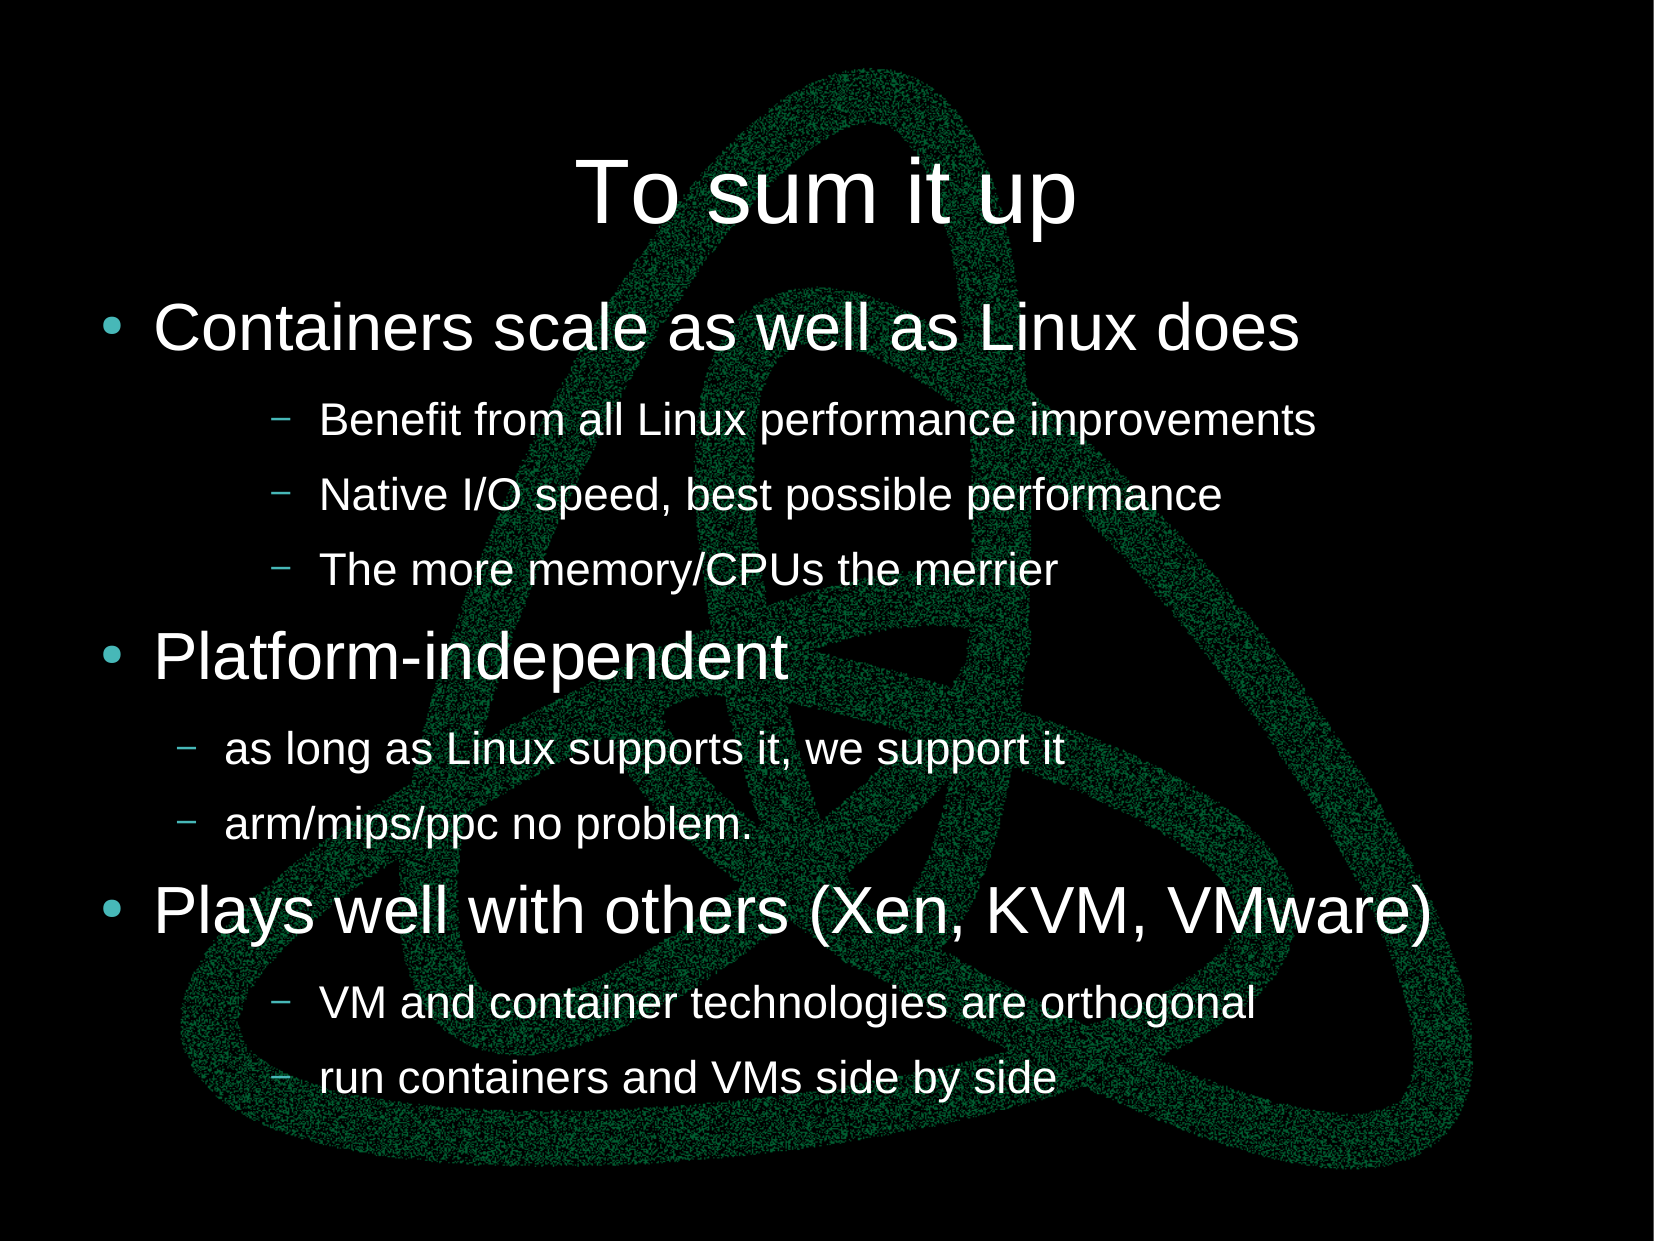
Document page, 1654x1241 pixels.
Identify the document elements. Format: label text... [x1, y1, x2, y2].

picture [0, 0, 1654, 1241]
title To sum it up [82, 88, 1571, 290]
list Containers scale as well as Linux does Benefit from all Linux performance improvements Native I/O speed, best possible performance The more memory/CPUs the merrier Platform-independent as long as Linux supports it, we support it arm/mips/ppc no problem. Plays well with others (Xen, KVM, VMware) VM and container technologies are orthogonal run containers and VMs side by side [82, 290, 1571, 1158]
